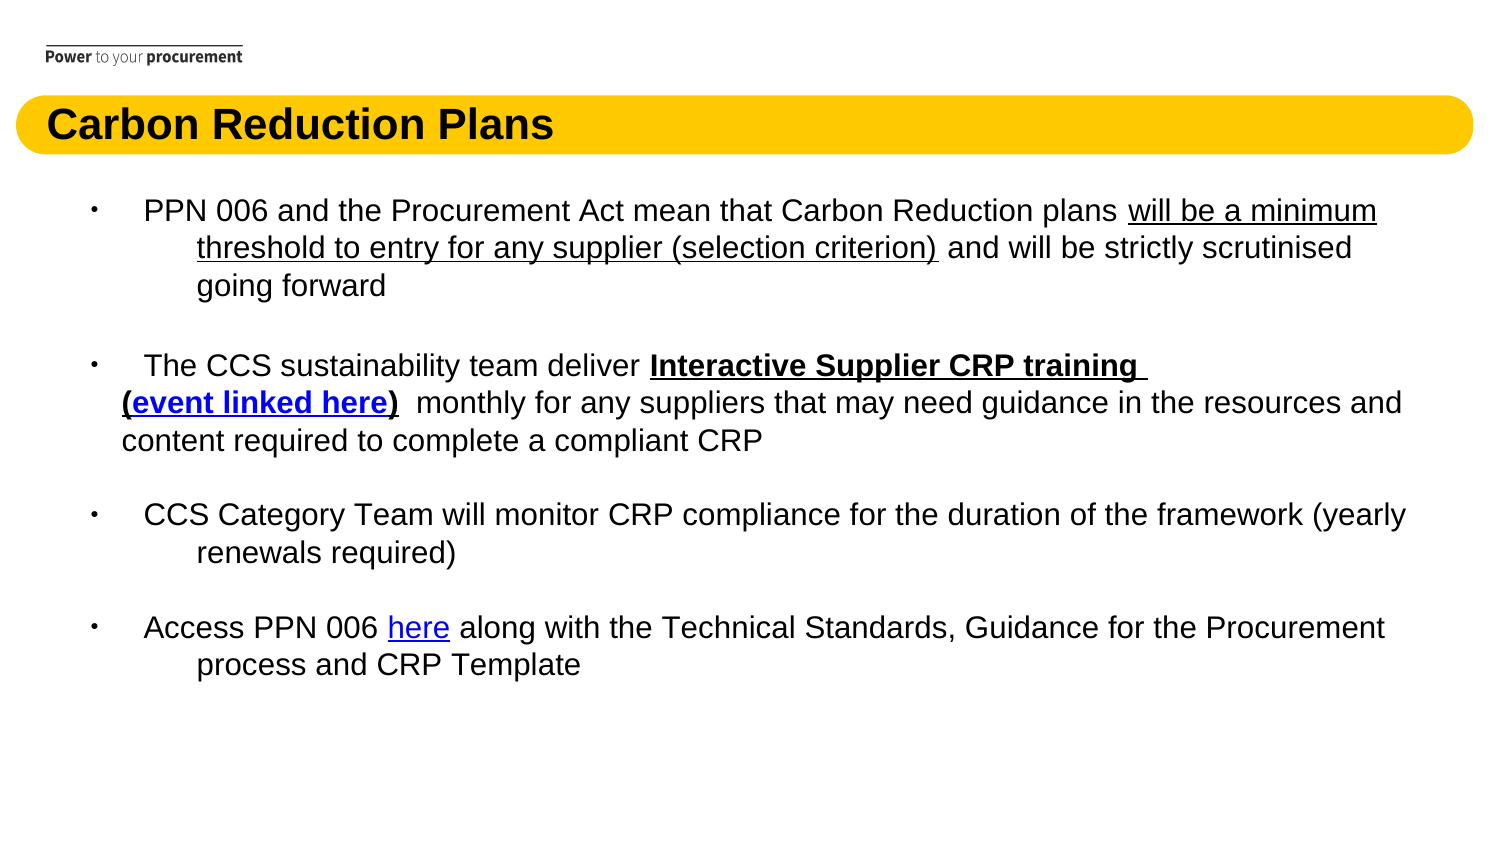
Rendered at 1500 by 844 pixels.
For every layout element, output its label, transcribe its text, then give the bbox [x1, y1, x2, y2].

title Carbon Reduction Plans [46, 95, 1226, 200]
title PPN 006 and the Procurement Act mean that Carbon Reduction plans will be a minimum threshold to entry for any supplier (selection criterion) and will be strictly scrutinised going forward The CCS sustainability team deliver Interactive Supplier CRP training (event linked here) monthly for any suppliers that may need guidance in the resources and content required to complete a compliant CRP CCS Category Team will monitor CRP compliance for the duration of the framework (yearly renewals required) Access PPN 006 here along with the Technical Standards, Guidance for the Procurement process and CRP Template [46, 189, 1439, 844]
